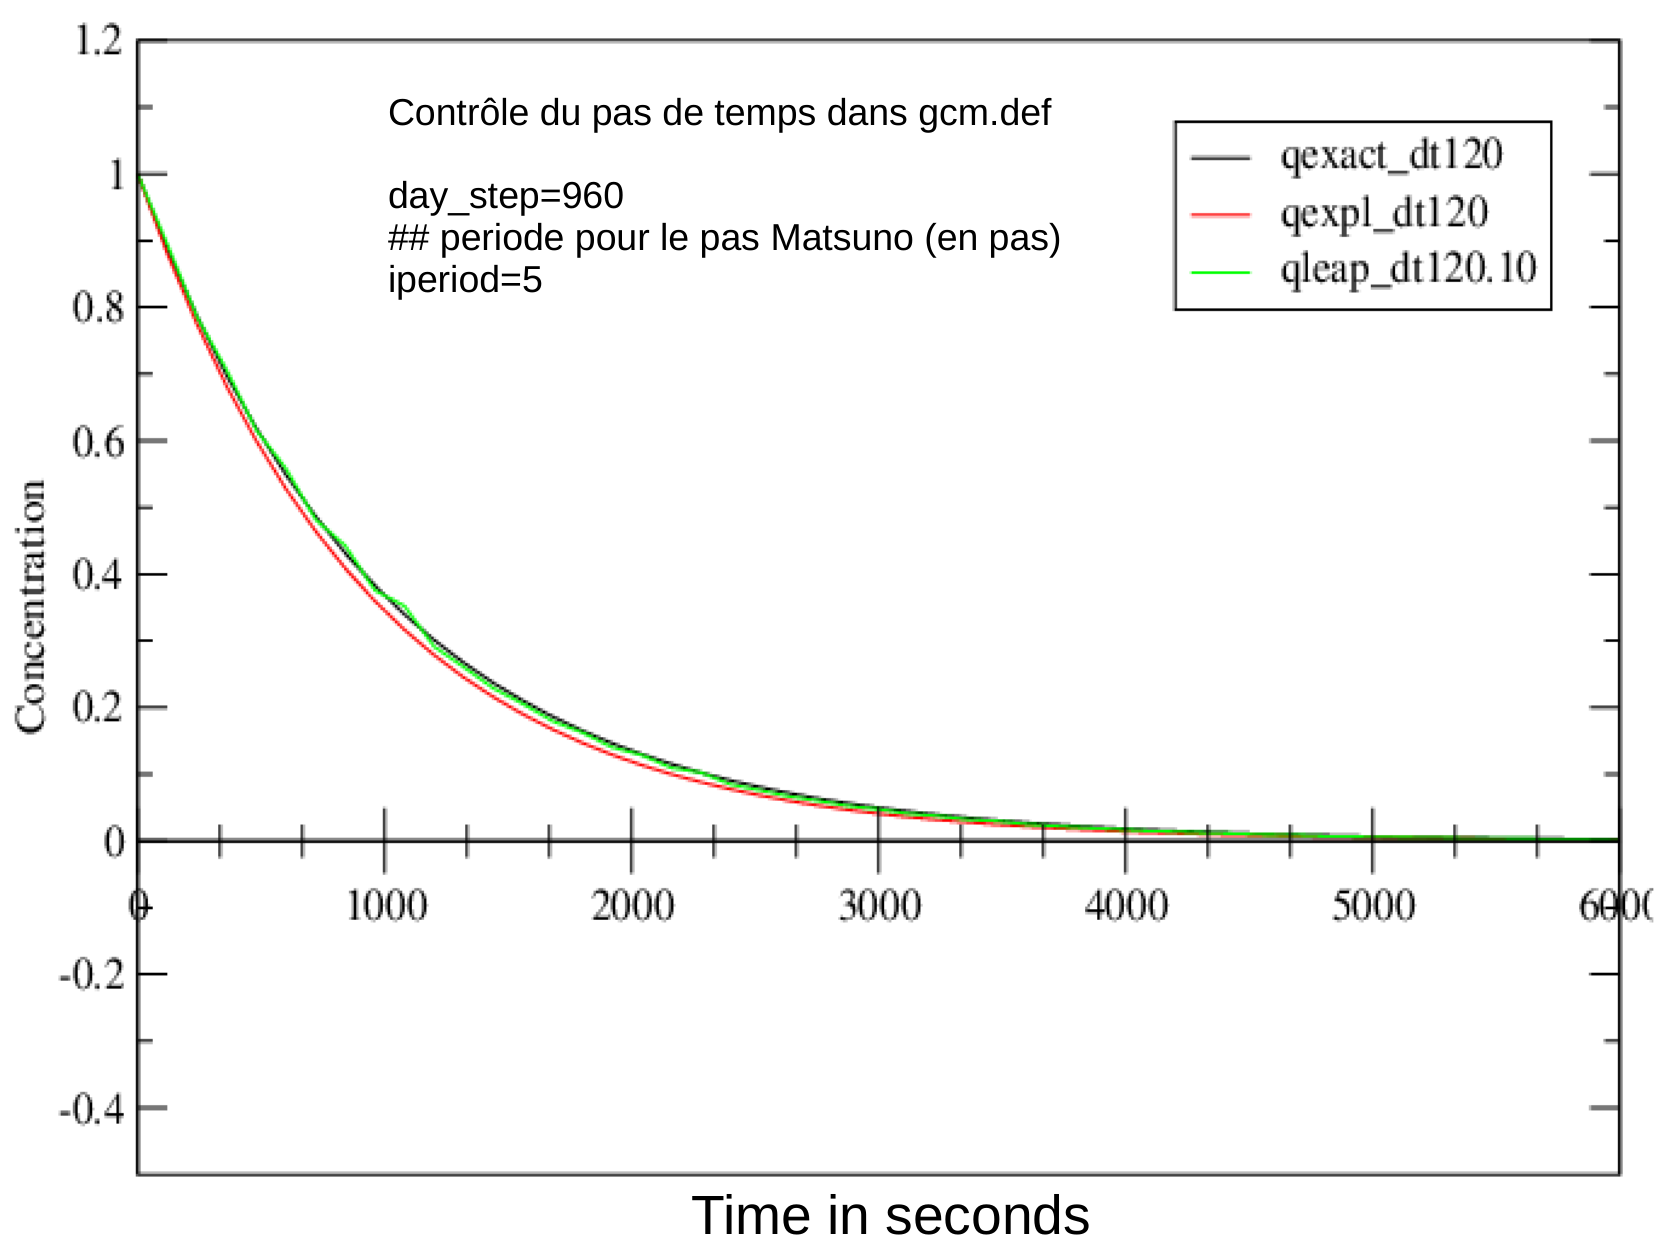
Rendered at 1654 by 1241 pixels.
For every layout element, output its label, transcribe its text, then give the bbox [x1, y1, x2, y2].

text_box Time in seconds [676, 1177, 1107, 1241]
picture [10, 20, 1654, 1235]
text_box Contrôle du pas de temps dans gcm.def day_step=960 ## periode pour le pas Matsuno (en pas) iperiod=5 [373, 83, 1633, 415]
